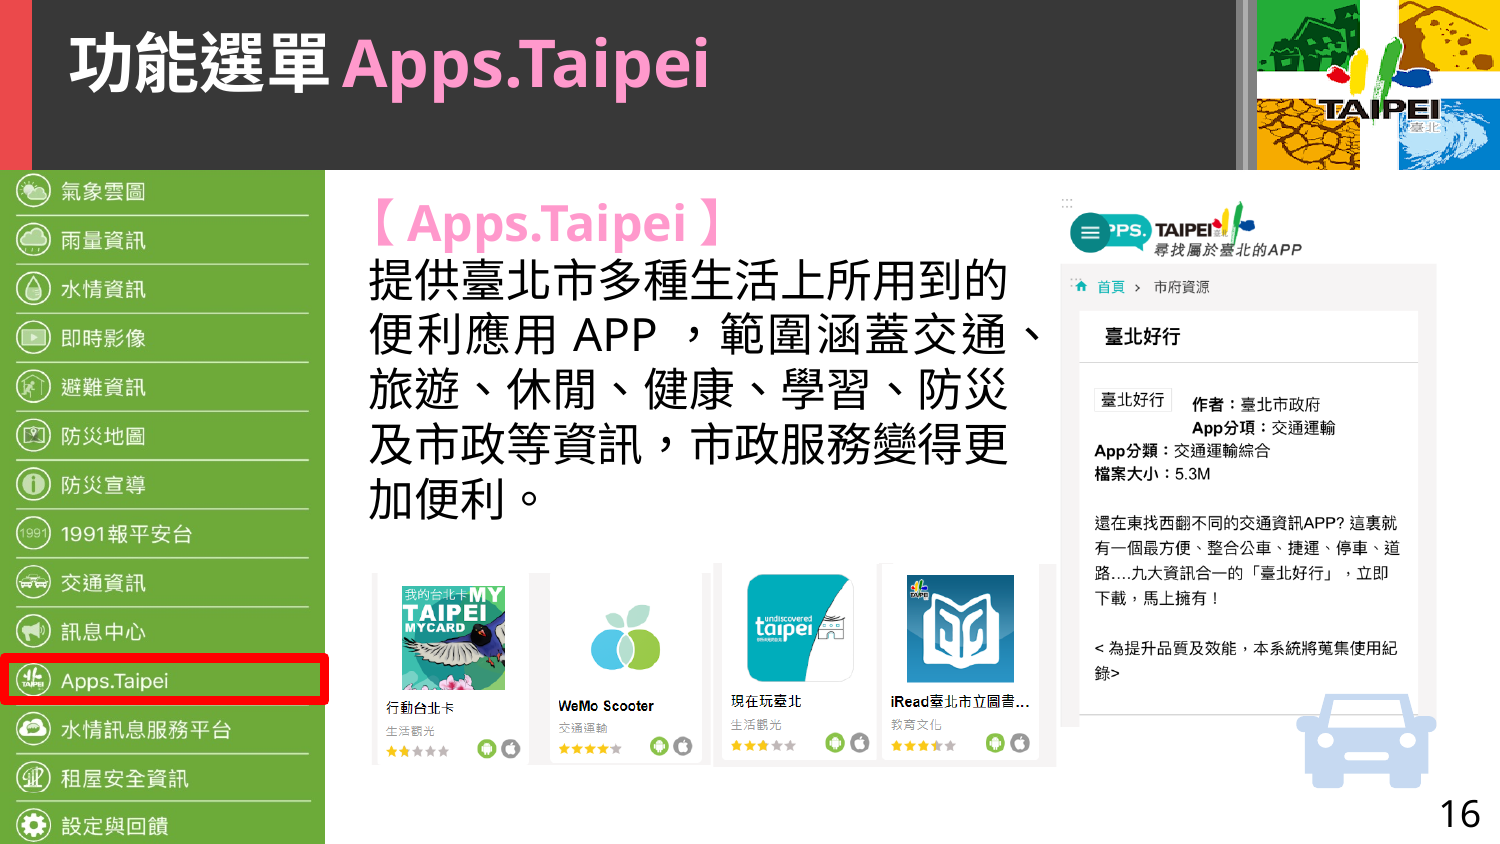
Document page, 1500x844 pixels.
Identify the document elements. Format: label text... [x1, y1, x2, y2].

picture [713, 563, 1057, 767]
text_box 16 [1423, 782, 1500, 844]
picture [1060, 197, 1437, 727]
picture [371, 573, 711, 765]
picture [0, 704, 325, 844]
picture [1257, 0, 1500, 171]
list 功能選單Apps.Taipei [53, 43, 1235, 139]
picture [9, 663, 320, 696]
picture [1328, 700, 1405, 727]
text_box 【Apps.Taipei】 提供臺北市多種生活上所用到的便利應用APP，範圍涵蓋交通、旅遊、休閒、健康、學習、防災及市政等資訊，市政服務變得更加便利。 [330, 183, 1034, 538]
text_box [1296, 693, 1437, 789]
picture [0, 170, 325, 655]
